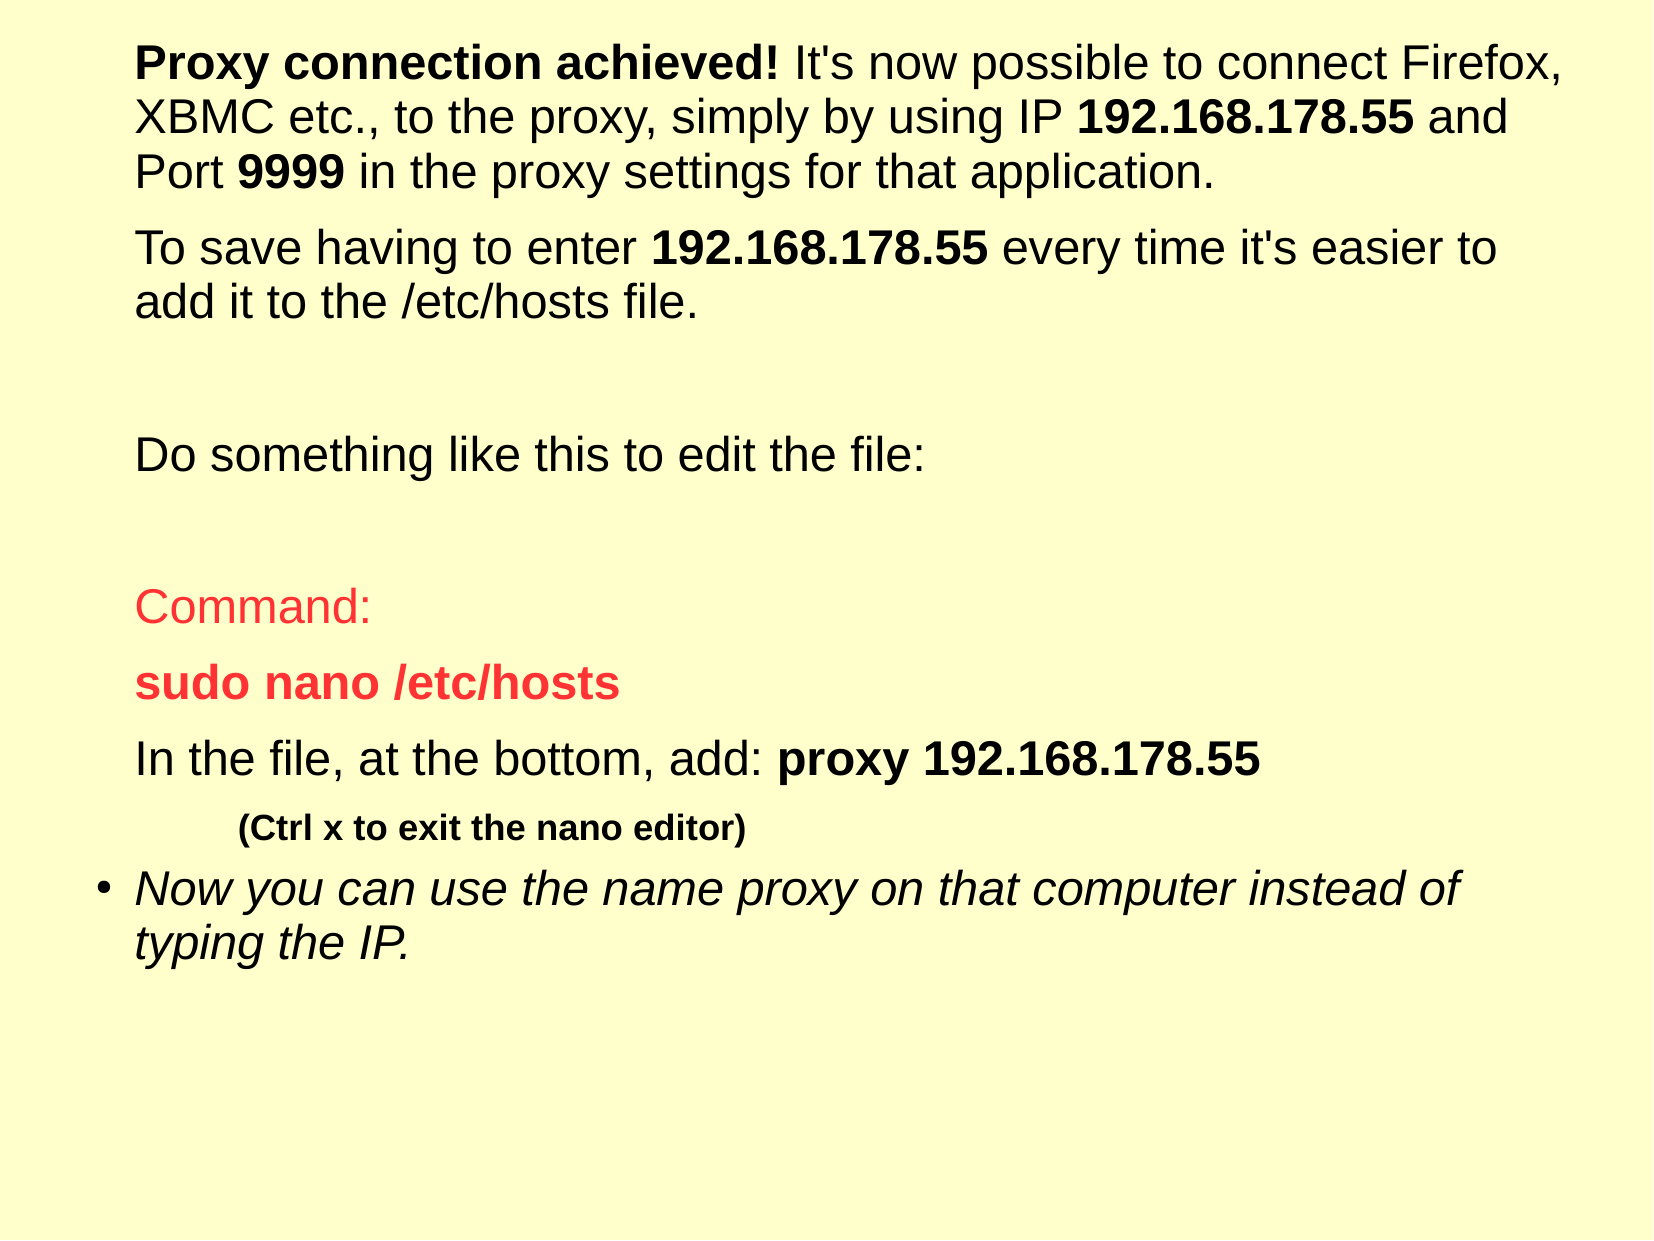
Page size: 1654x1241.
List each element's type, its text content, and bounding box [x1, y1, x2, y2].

list Proxy connection achieved! It's now possible to connect Firefox, XBMC etc., to the proxy, simply by using IP 192.168.178.55 and Port 9999 in the proxy settings for that application. To save having to enter 192.168.178.55 every time it's easier to add it to the /etc/hosts file. Do something like this to edit the file: Command: sudo nano /etc/hosts In the file, at the bottom, add: proxy 192.168.178.55 (Ctrl x to exit the nano editor) Now you can use the name proxy on that computer instead of typing the IP. [82, 35, 1571, 1010]
